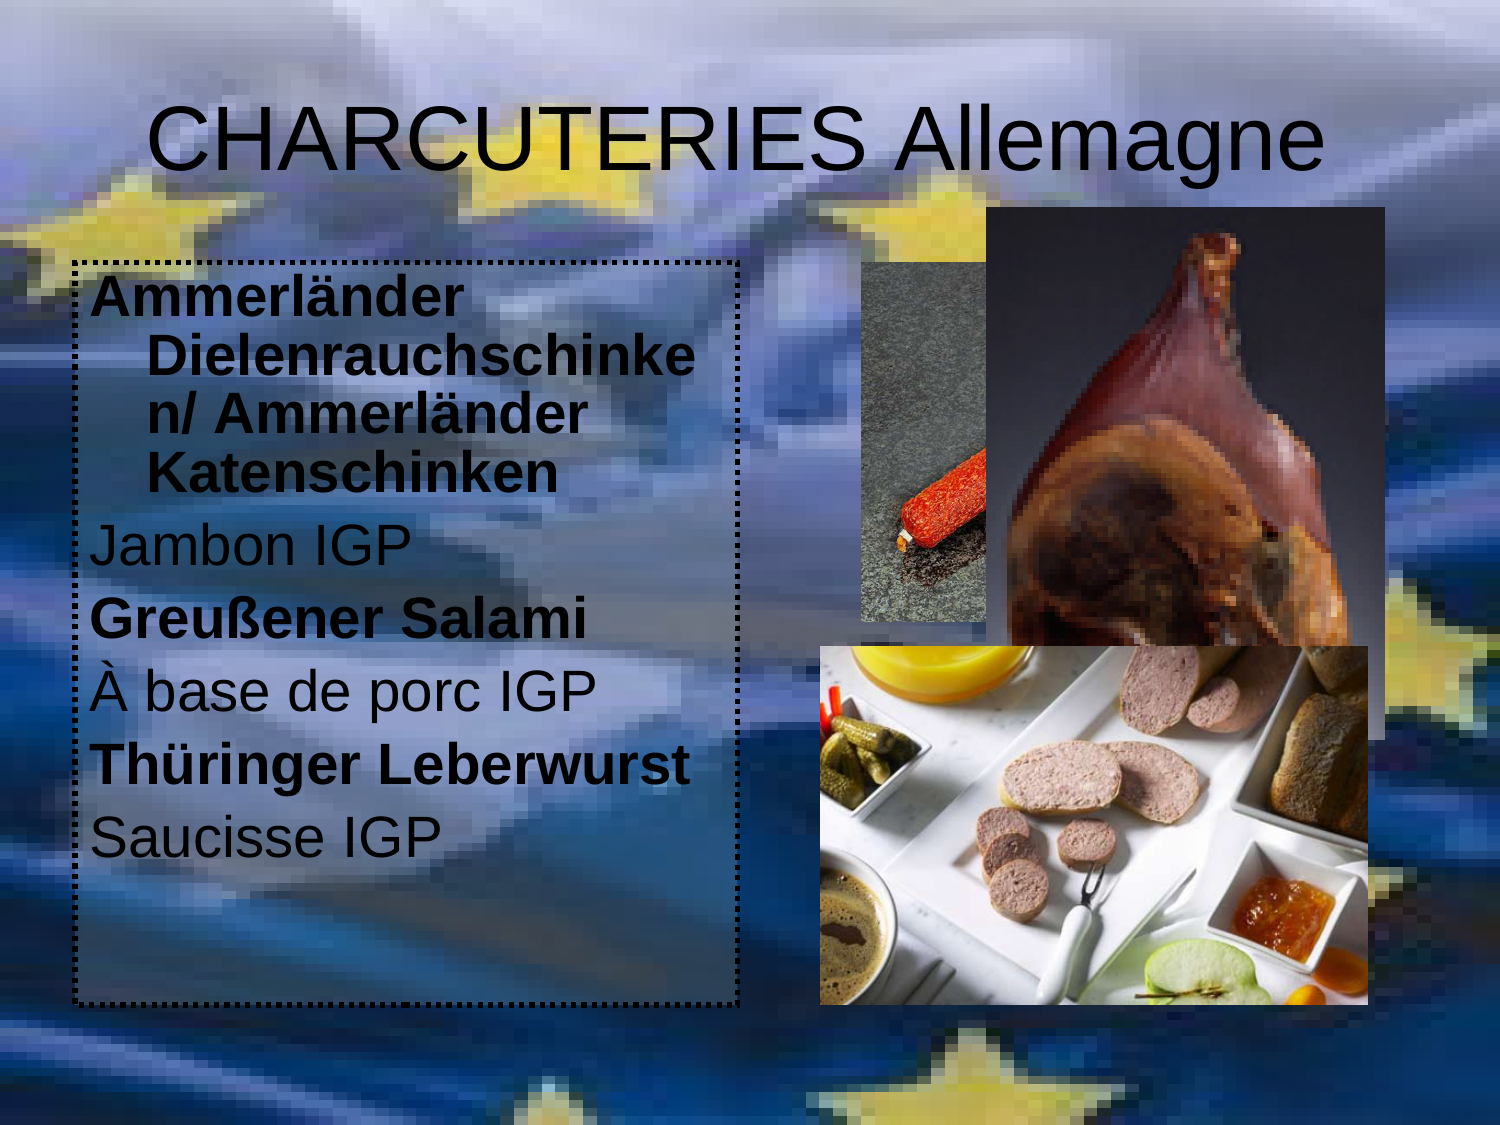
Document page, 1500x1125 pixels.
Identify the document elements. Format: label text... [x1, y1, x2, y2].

title CHARCUTERIES Allemagne [75, 45, 1426, 233]
list Ammerländer Dielenrauchschinken/ Ammerländer Katenschinken Jambon IGP Greußener Salami À base de porc IGP Thüringer Leberwurst Saucisse IGP [75, 262, 738, 1006]
picture [0, 0, 1500, 1125]
